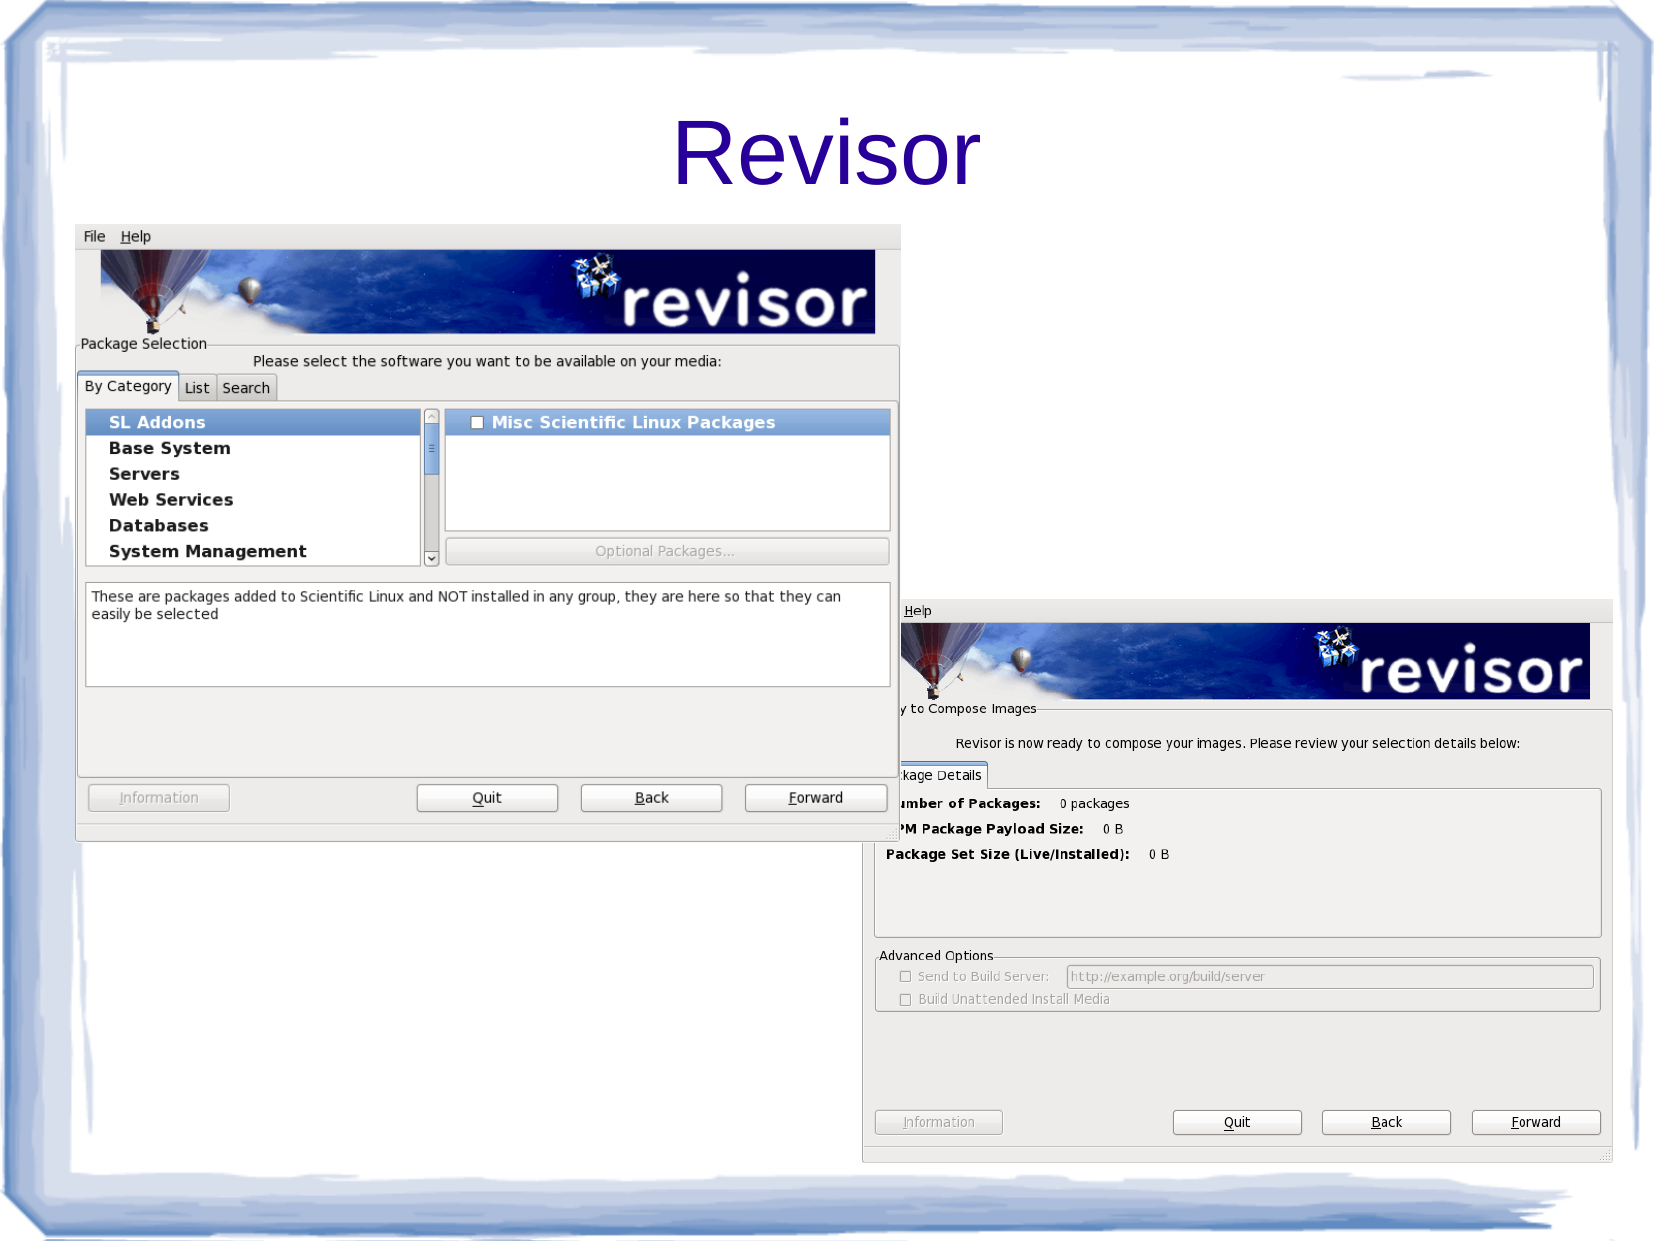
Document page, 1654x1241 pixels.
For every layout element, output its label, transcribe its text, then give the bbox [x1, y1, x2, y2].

picture [0, 0, 1654, 1241]
title Revisor [82, 49, 1571, 257]
